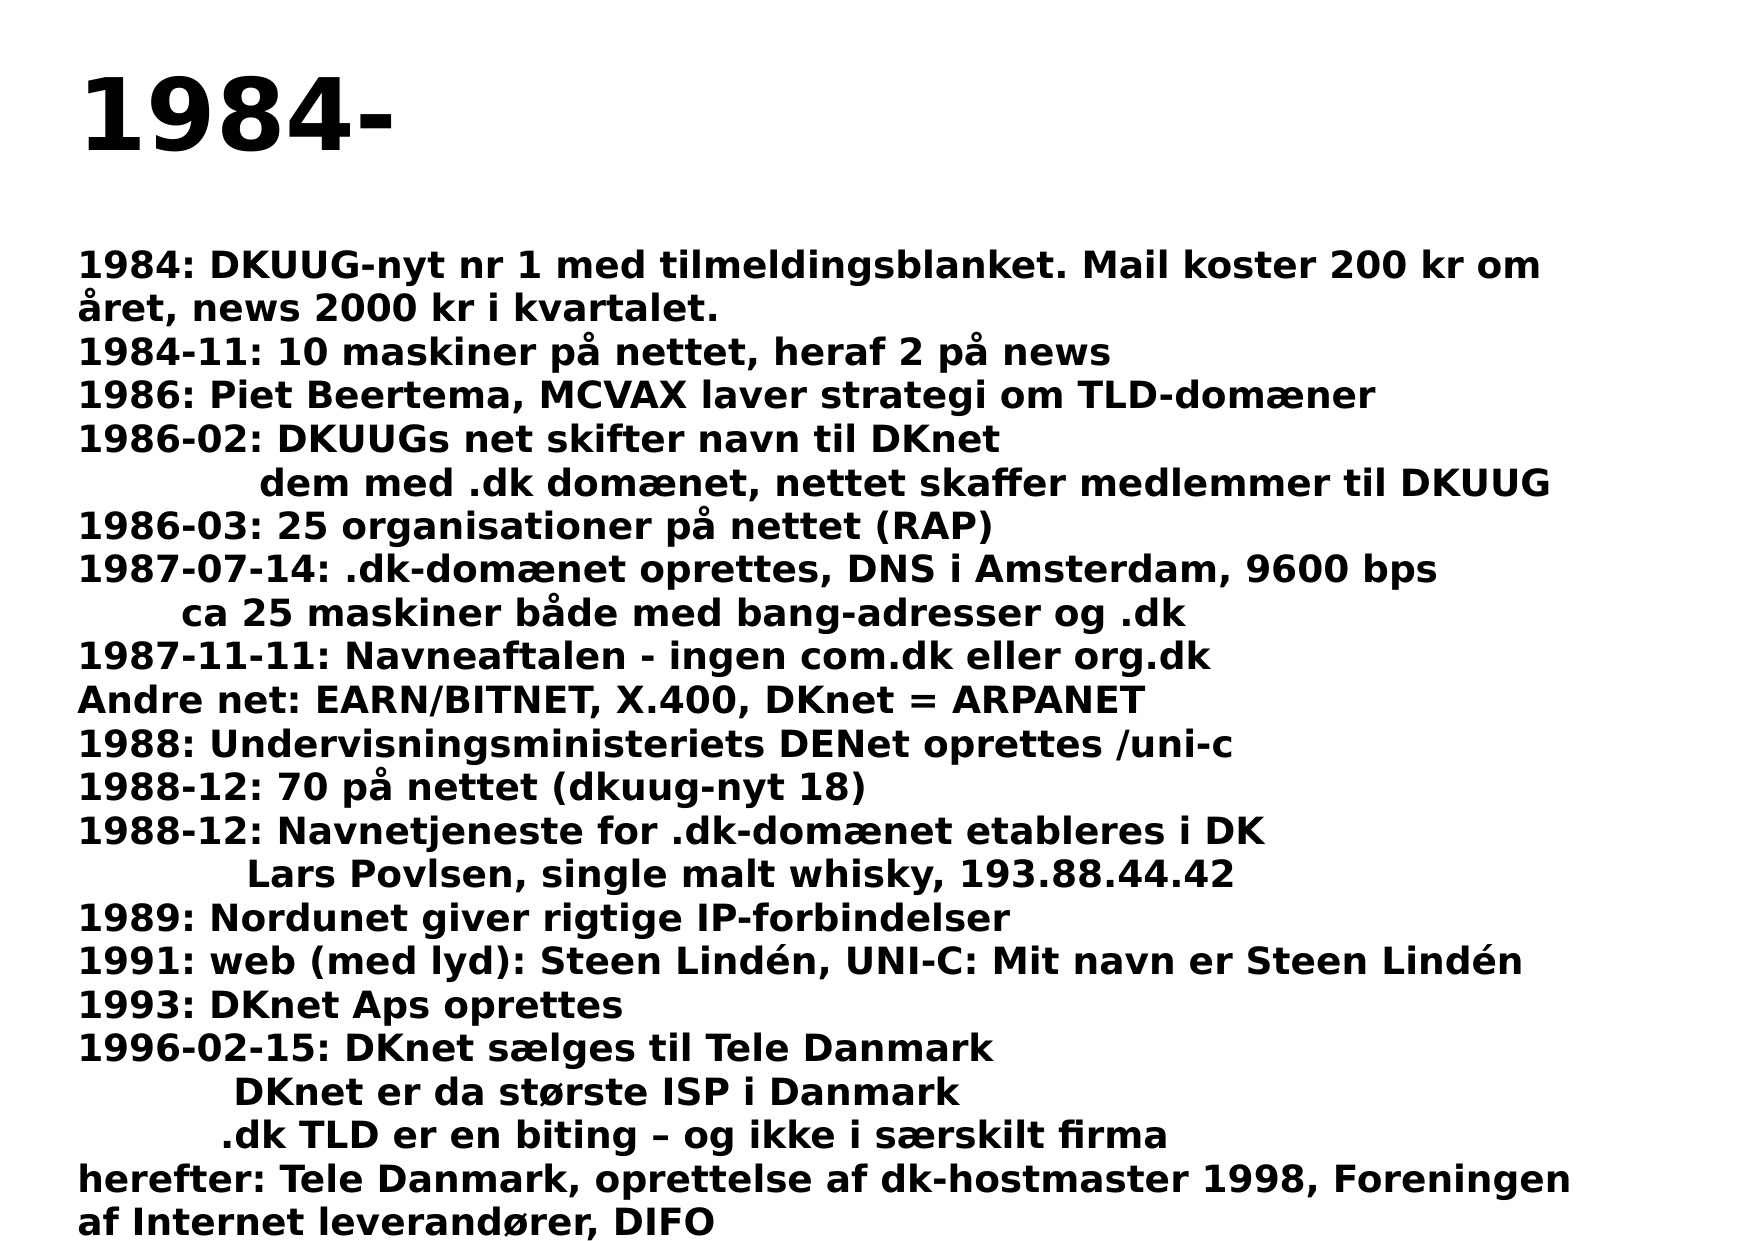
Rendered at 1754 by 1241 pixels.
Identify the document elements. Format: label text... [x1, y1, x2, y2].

text_box 1984- [62, 50, 1336, 182]
text_box 1984: DKUUG-nyt nr 1 med tilmeldingsblanket. Mail koster 200 kr om året, news 2000 kr i kvartalet. 1984-11: 10 maskiner på nettet, heraf 2 på news 1986: Piet Beertema, MCVAX laver strategi om TLD-domæner 1986-02: DKUUGs net skifter navn til DKnet dem med .dk domænet, nettet skaffer medlemmer til DKUUG 1986-03: 25 organisationer på nettet (RAP) 1987-07-14: .dk-domænet oprettes, DNS i Amsterdam, 9600 bps ca 25 maskiner både med bang-adresser og .dk 1987-11-11: Navneaftalen - ingen com.dk eller org.dk Andre net: EARN/BITNET, X.400, DKnet = ARPANET 1988: Undervisningsministeriets DENet oprettes /uni-c 1988-12: 70 på nettet (dkuug-nyt 18) 1988-12: Navnetjeneste for .dk-domænet etableres i DK Lars Povlsen, single malt whisky, 193.88.44.42 1989: Nordunet giver rigtige IP-forbindelser 1991: web (med lyd): Steen Lindén, UNI-C: Mit navn er Steen Lindén 1993: DKnet Aps oprettes 1996-02-15: DKnet sælges til Tele Danmark DKnet er da største ISP i Danmark .dk TLD er en biting – og ikke i særskilt firma herefter: Tele Danmark, oprettelse af dk-hostmaster 1998, Foreningen af Internet leverandører, DIFO [62, 236, 1595, 1241]
